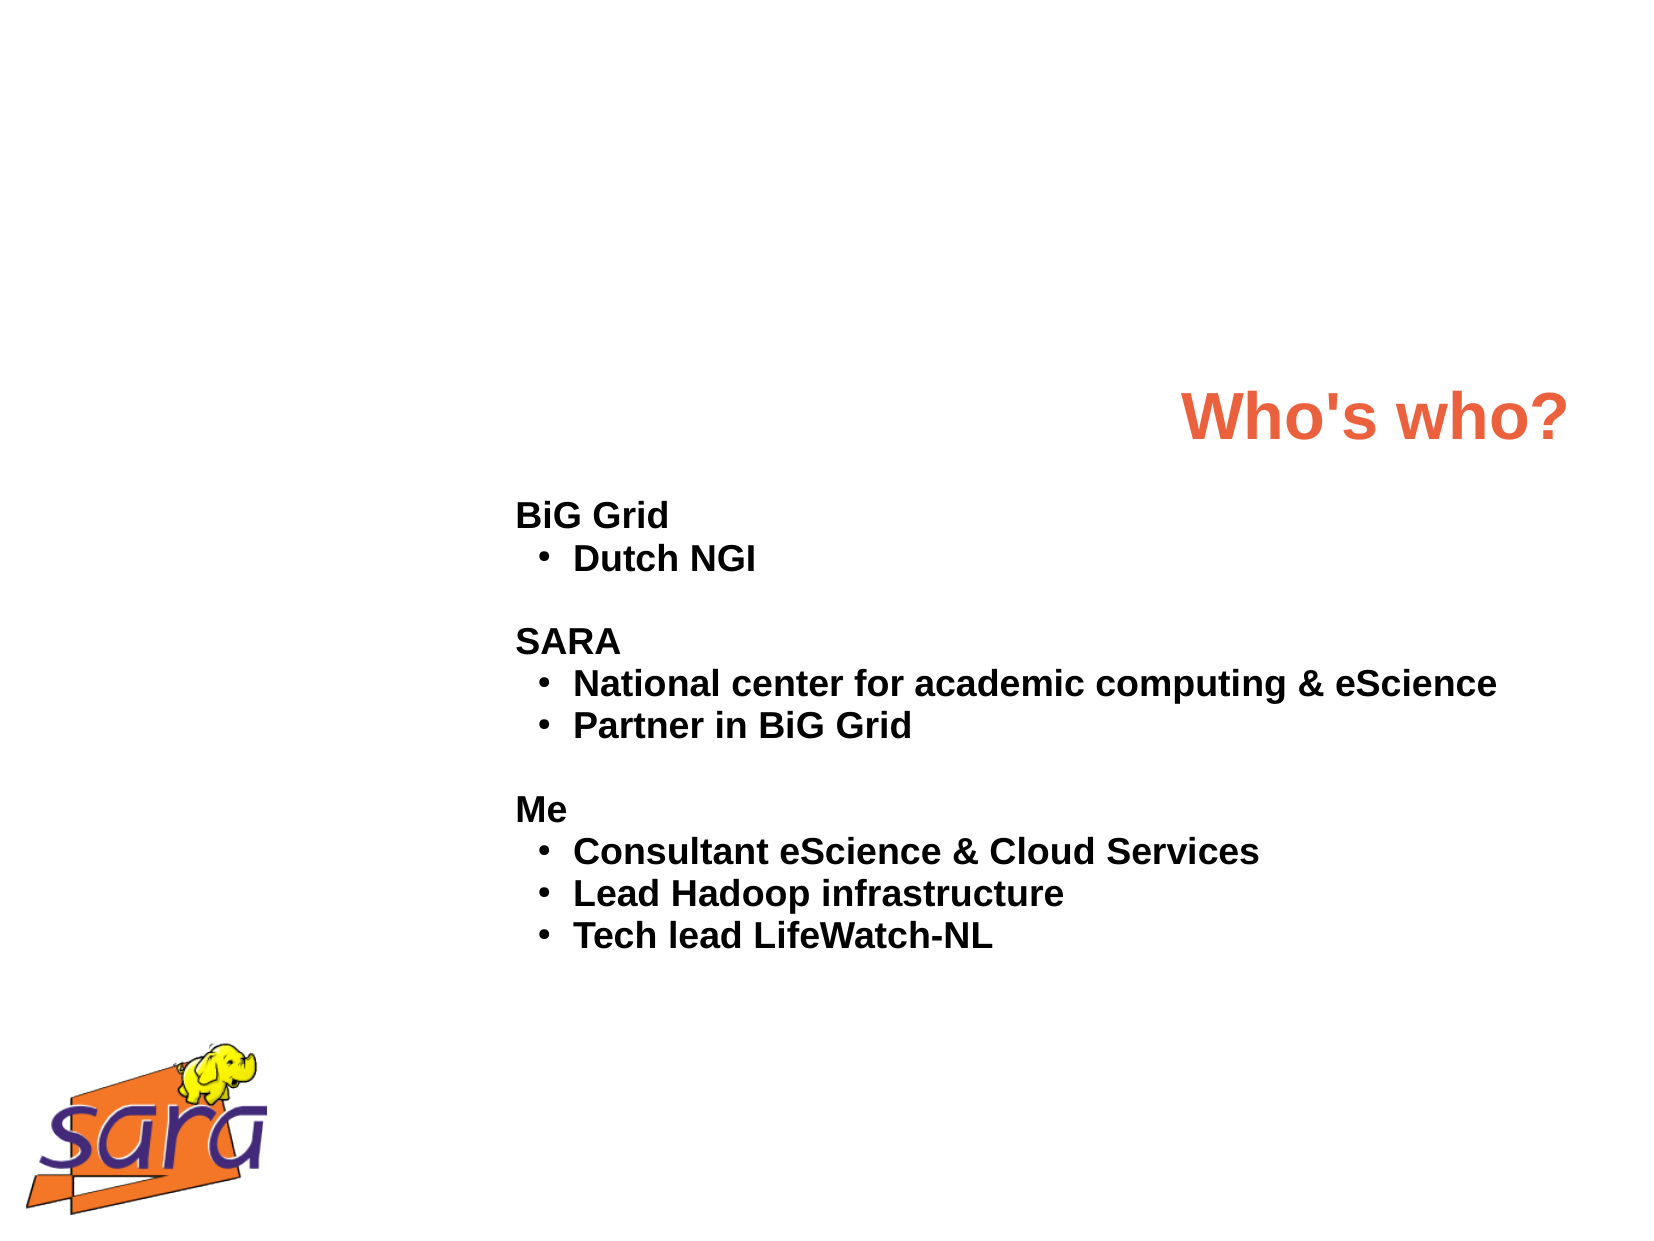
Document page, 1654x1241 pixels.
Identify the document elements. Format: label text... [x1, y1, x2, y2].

text_box BiG Grid Dutch NGI SARA National center for academic computing & eScience Partner in BiG Grid Me Consultant eScience & Cloud Services Lead Hadoop infrastructure Tech lead LifeWatch-NL [487, 487, 1576, 1007]
picture [26, 1029, 267, 1215]
title Who's who? [82, 344, 1571, 488]
